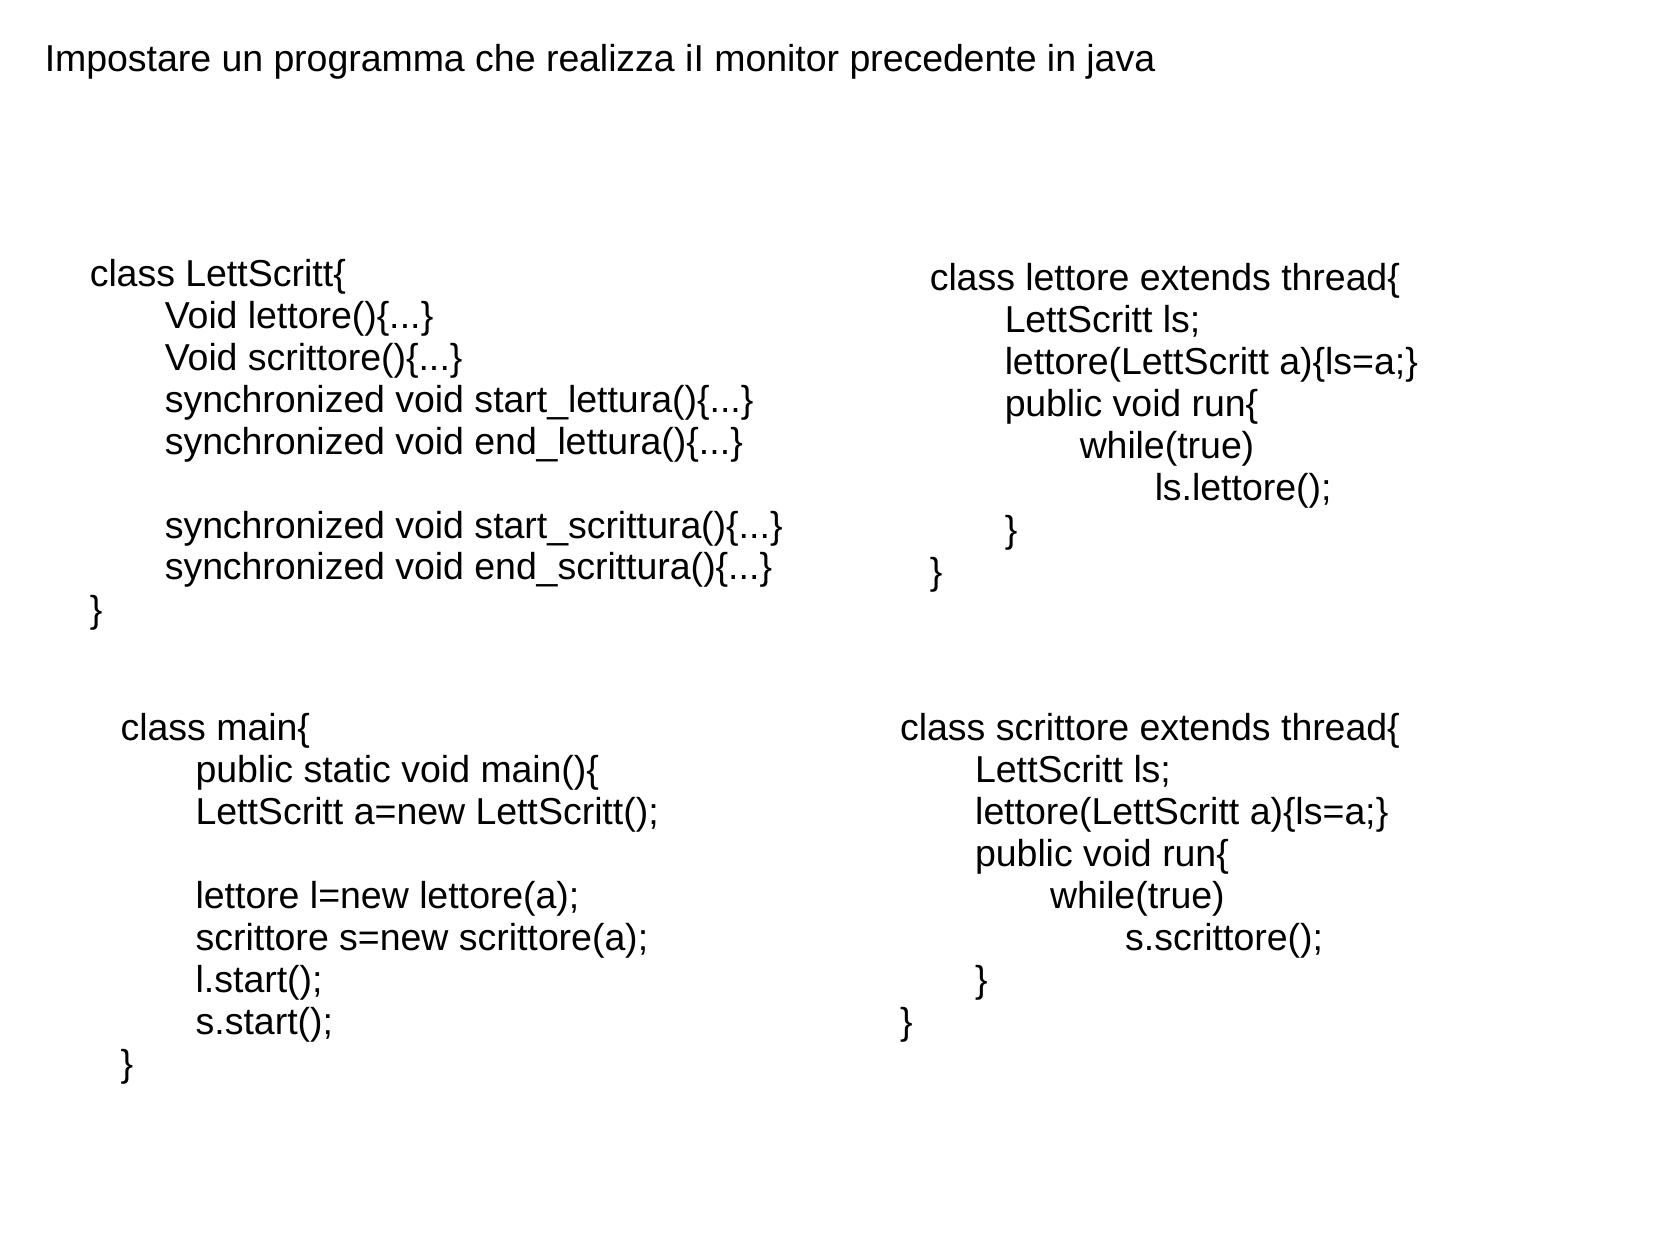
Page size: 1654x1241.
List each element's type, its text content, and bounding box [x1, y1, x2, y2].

text_box class scrittore extends thread{ LettScritt ls; lettore(LettScritt a){ls=a;} public void run{ while(true) s.scrittore(); } } [885, 699, 1441, 1051]
text_box class main{ public static void main(){ LettScritt a=new LettScritt(); lettore l=new lettore(a); scrittore s=new scrittore(a); l.start(); s.start(); } [105, 699, 675, 1093]
text_box class LettScritt{ Void lettore(){...} Void scrittore(){...} synchronized void start_lettura(){...} synchronized void end_lettura(){...} synchronized void start_scrittura(){...} synchronized void end_scrittura(){...} } [75, 244, 1531, 680]
text_box Impostare un programma che realizza iI monitor precedente in java [30, 30, 1576, 129]
